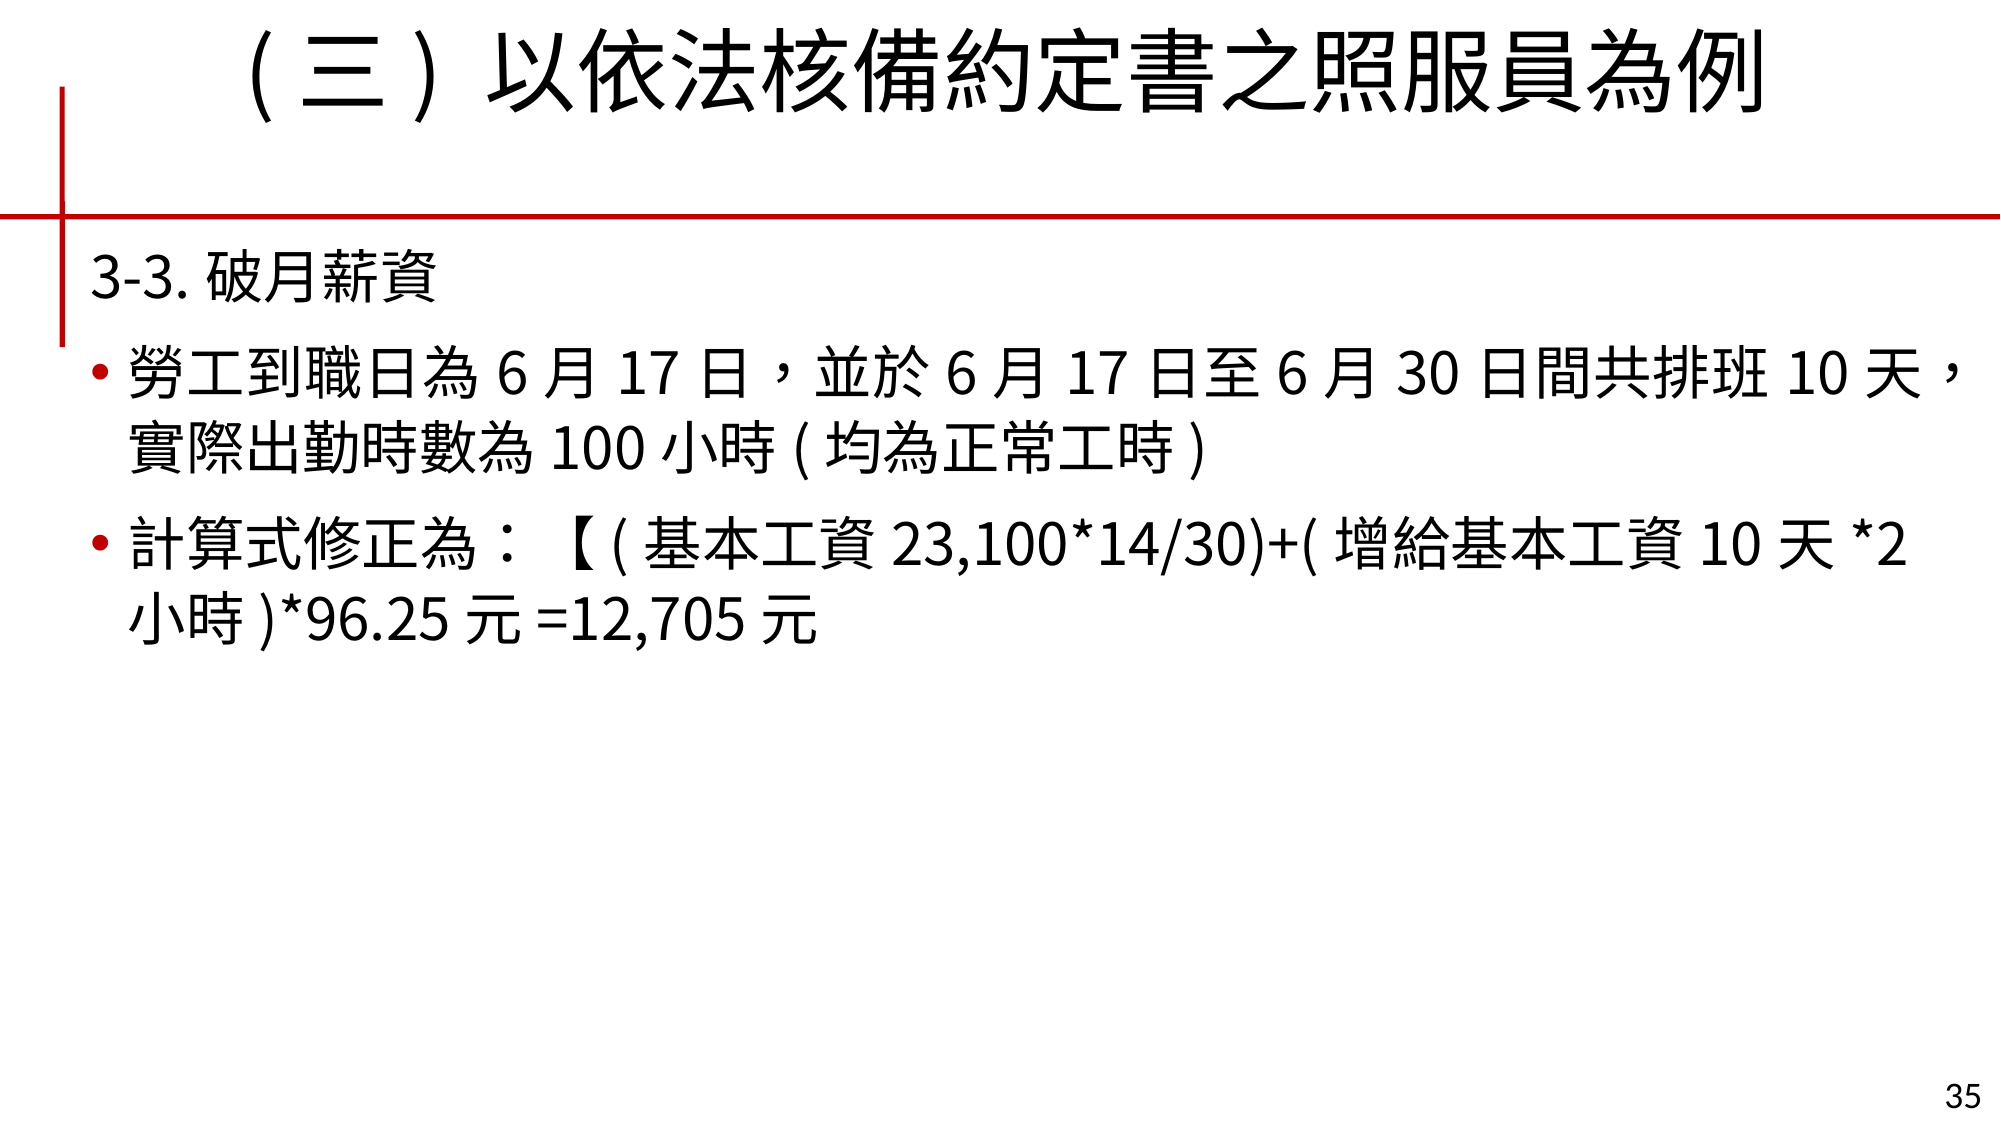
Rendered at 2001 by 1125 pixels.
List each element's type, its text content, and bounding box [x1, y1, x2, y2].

list 3-3.破月薪資 勞工到職日為6月17日，並於6月17日至6月30日間共排班10天，實際出勤時數為100小時(均為正常工時) 計算式修正為：【(基本工資23,100*14/30)+(增給基本工資10天*2小時)*96.25元=12,705元 [75, 228, 1938, 1038]
title (三) 以依法核備約定書之照服員為例 [75, 6, 1938, 211]
slide_number <編號> [1701, 1063, 1998, 1118]
